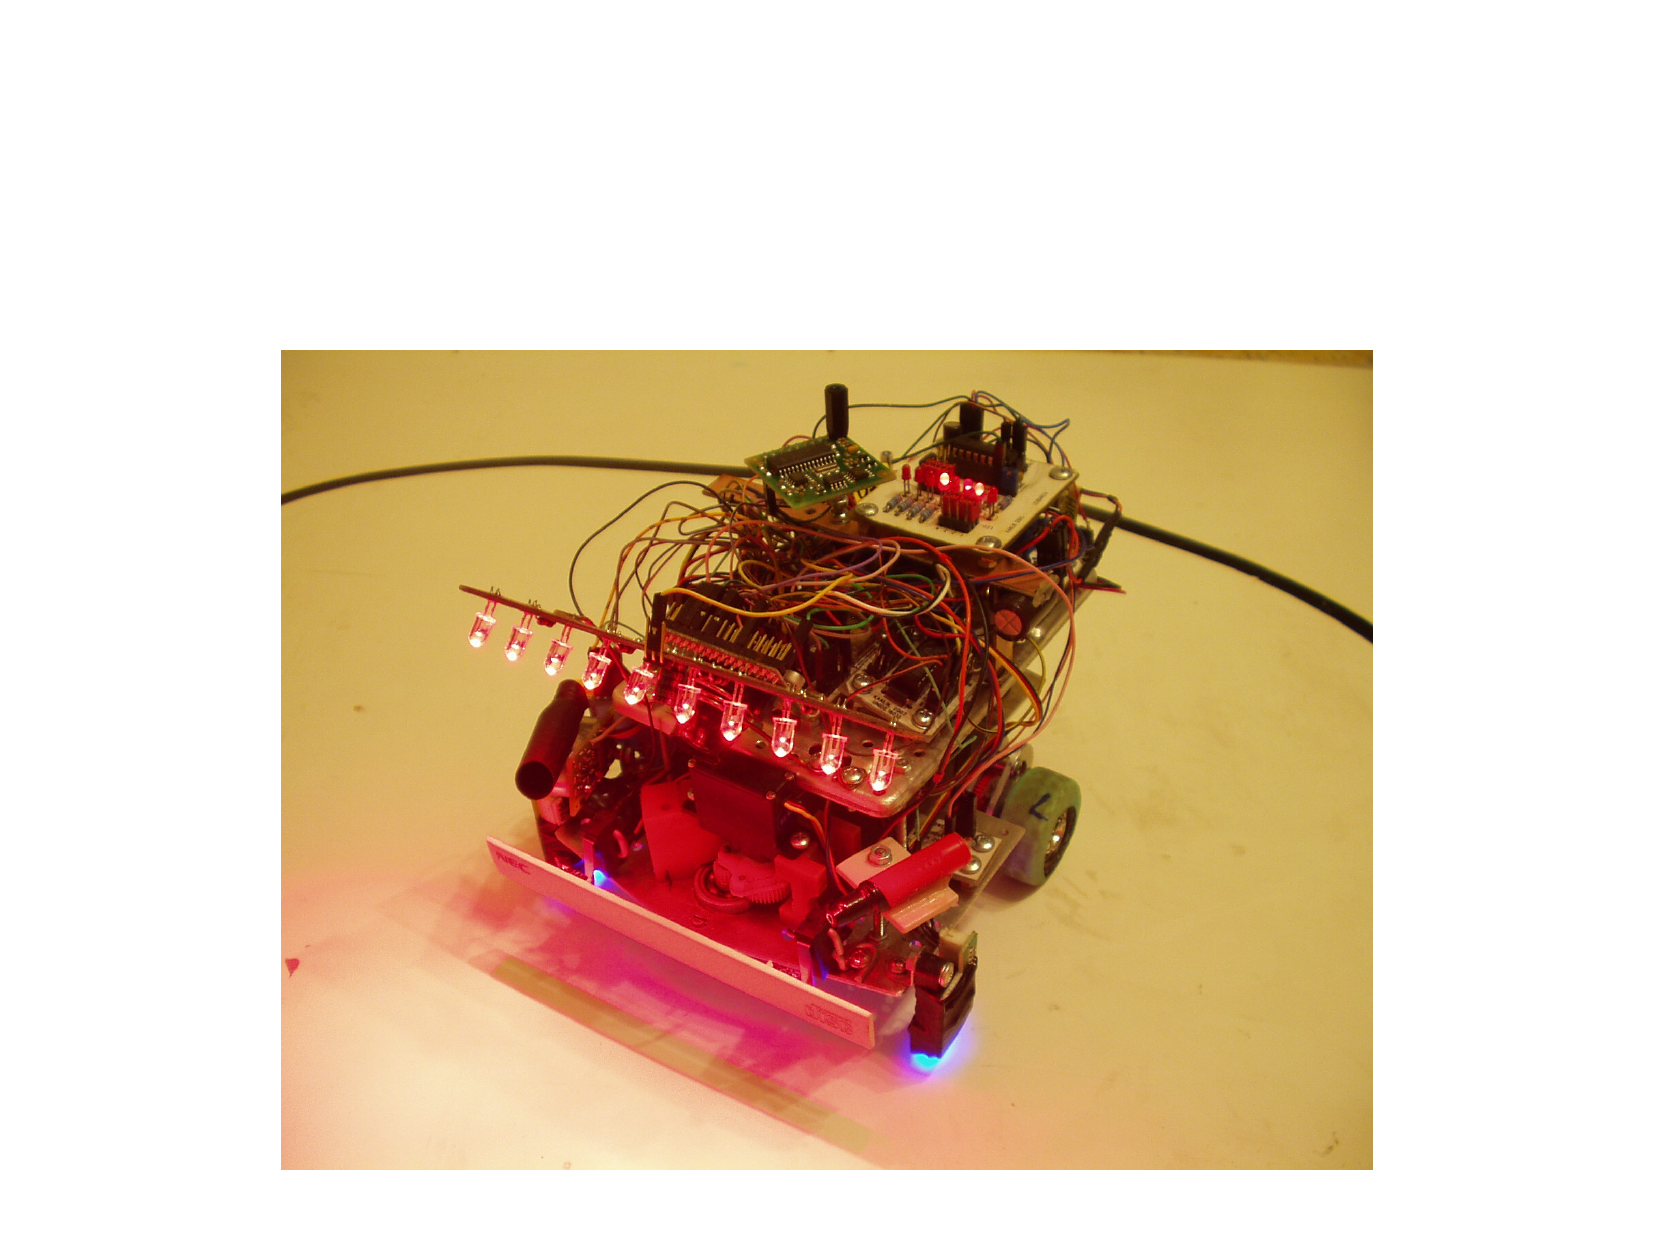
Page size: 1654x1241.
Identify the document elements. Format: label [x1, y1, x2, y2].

picture [281, 350, 1373, 1170]
